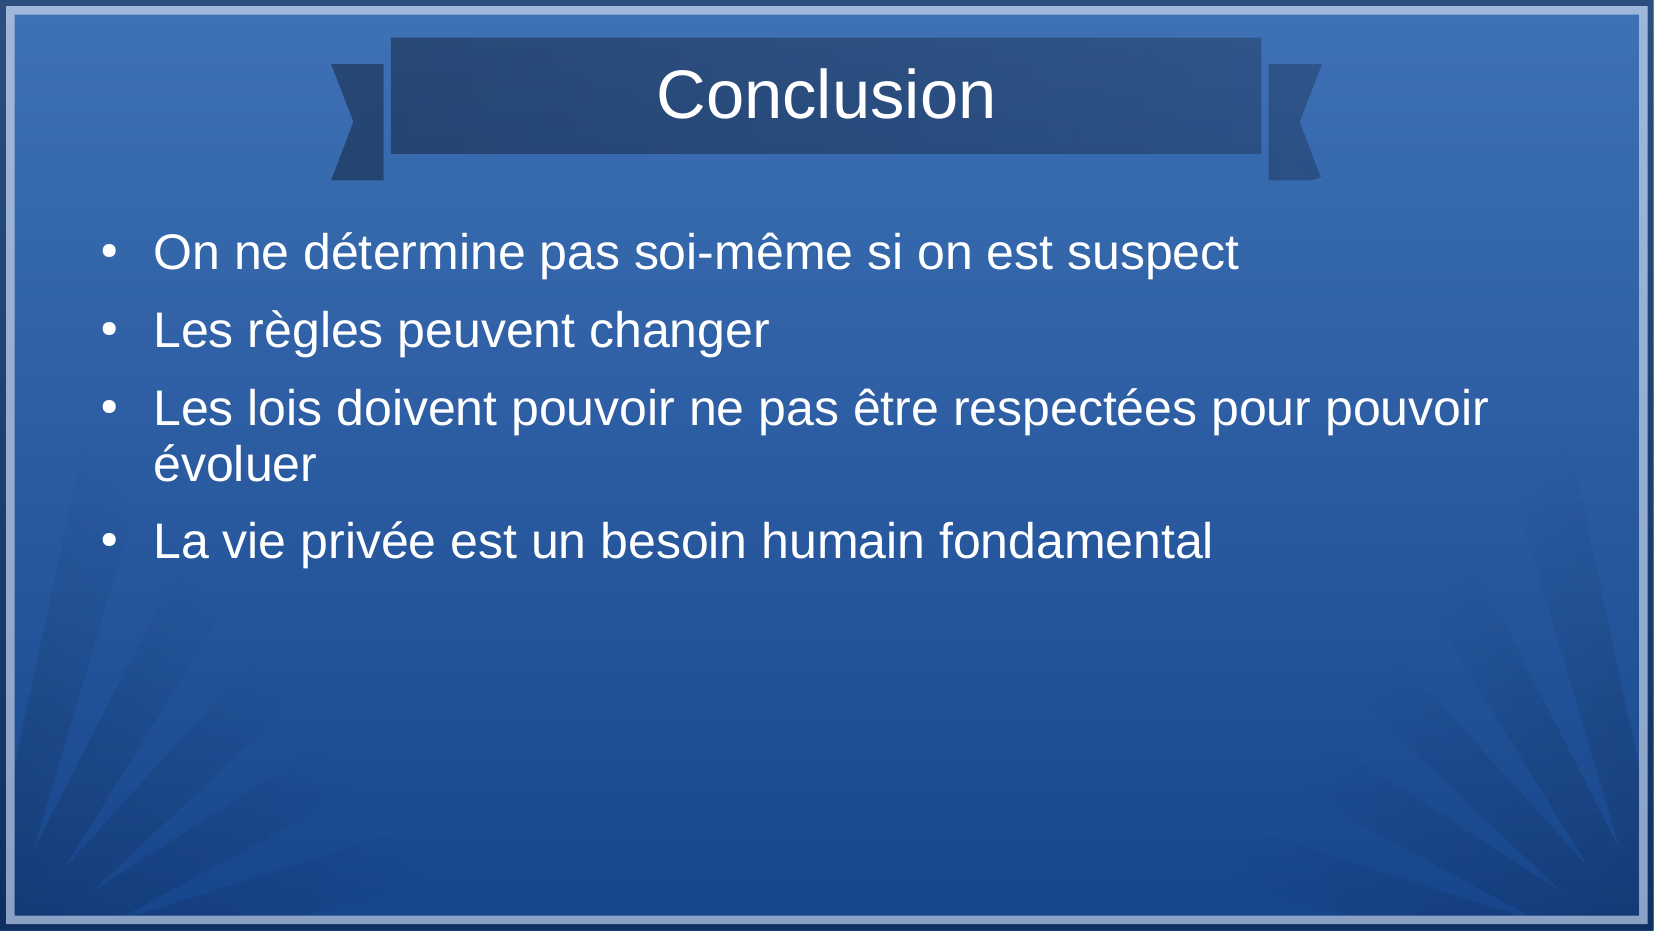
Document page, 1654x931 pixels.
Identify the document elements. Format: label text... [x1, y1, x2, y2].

title Conclusion [389, 35, 1264, 154]
list On ne détermine pas soi-même si on est suspect Les règles peuvent changer Les lois doivent pouvoir ne pas être respectées pour pouvoir évoluer La vie privée est un besoin humain fondamental [82, 224, 1571, 848]
